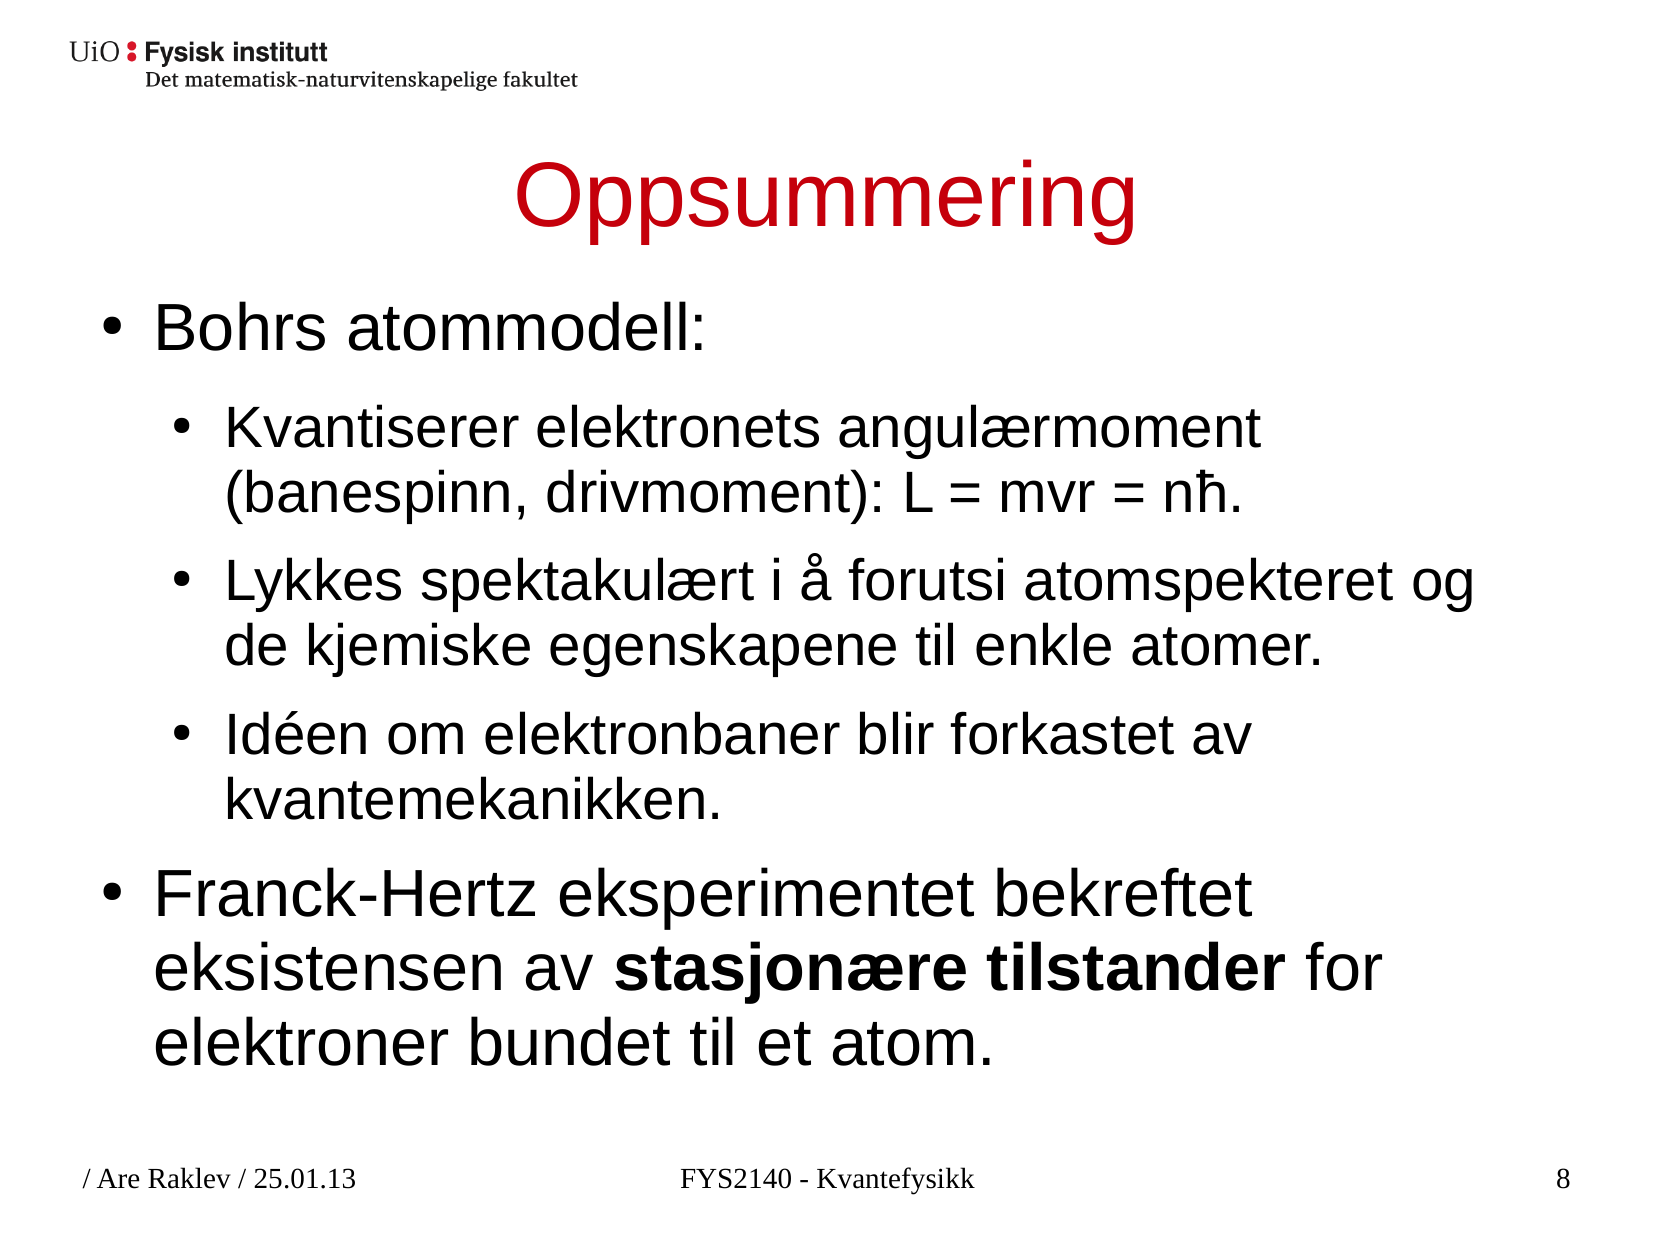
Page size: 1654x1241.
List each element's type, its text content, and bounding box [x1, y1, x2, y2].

title Oppsummering [82, 90, 1571, 298]
list Bohrs atommodell: Kvantiserer elektronets angulærmoment (banespinn, drivmoment): L = mvr = nħ. Lykkes spektakulært i å forutsi atomspekteret og de kjemiske egenskapene til enkle atomer. Idéen om elektronbaner blir forkastet av kvantemekanikken. Franck-Hertz eksperimentet bekreftet eksistensen av stasjonære tilstander for elektroner bundet til et atom. [82, 290, 1538, 1094]
picture [68, 37, 581, 93]
